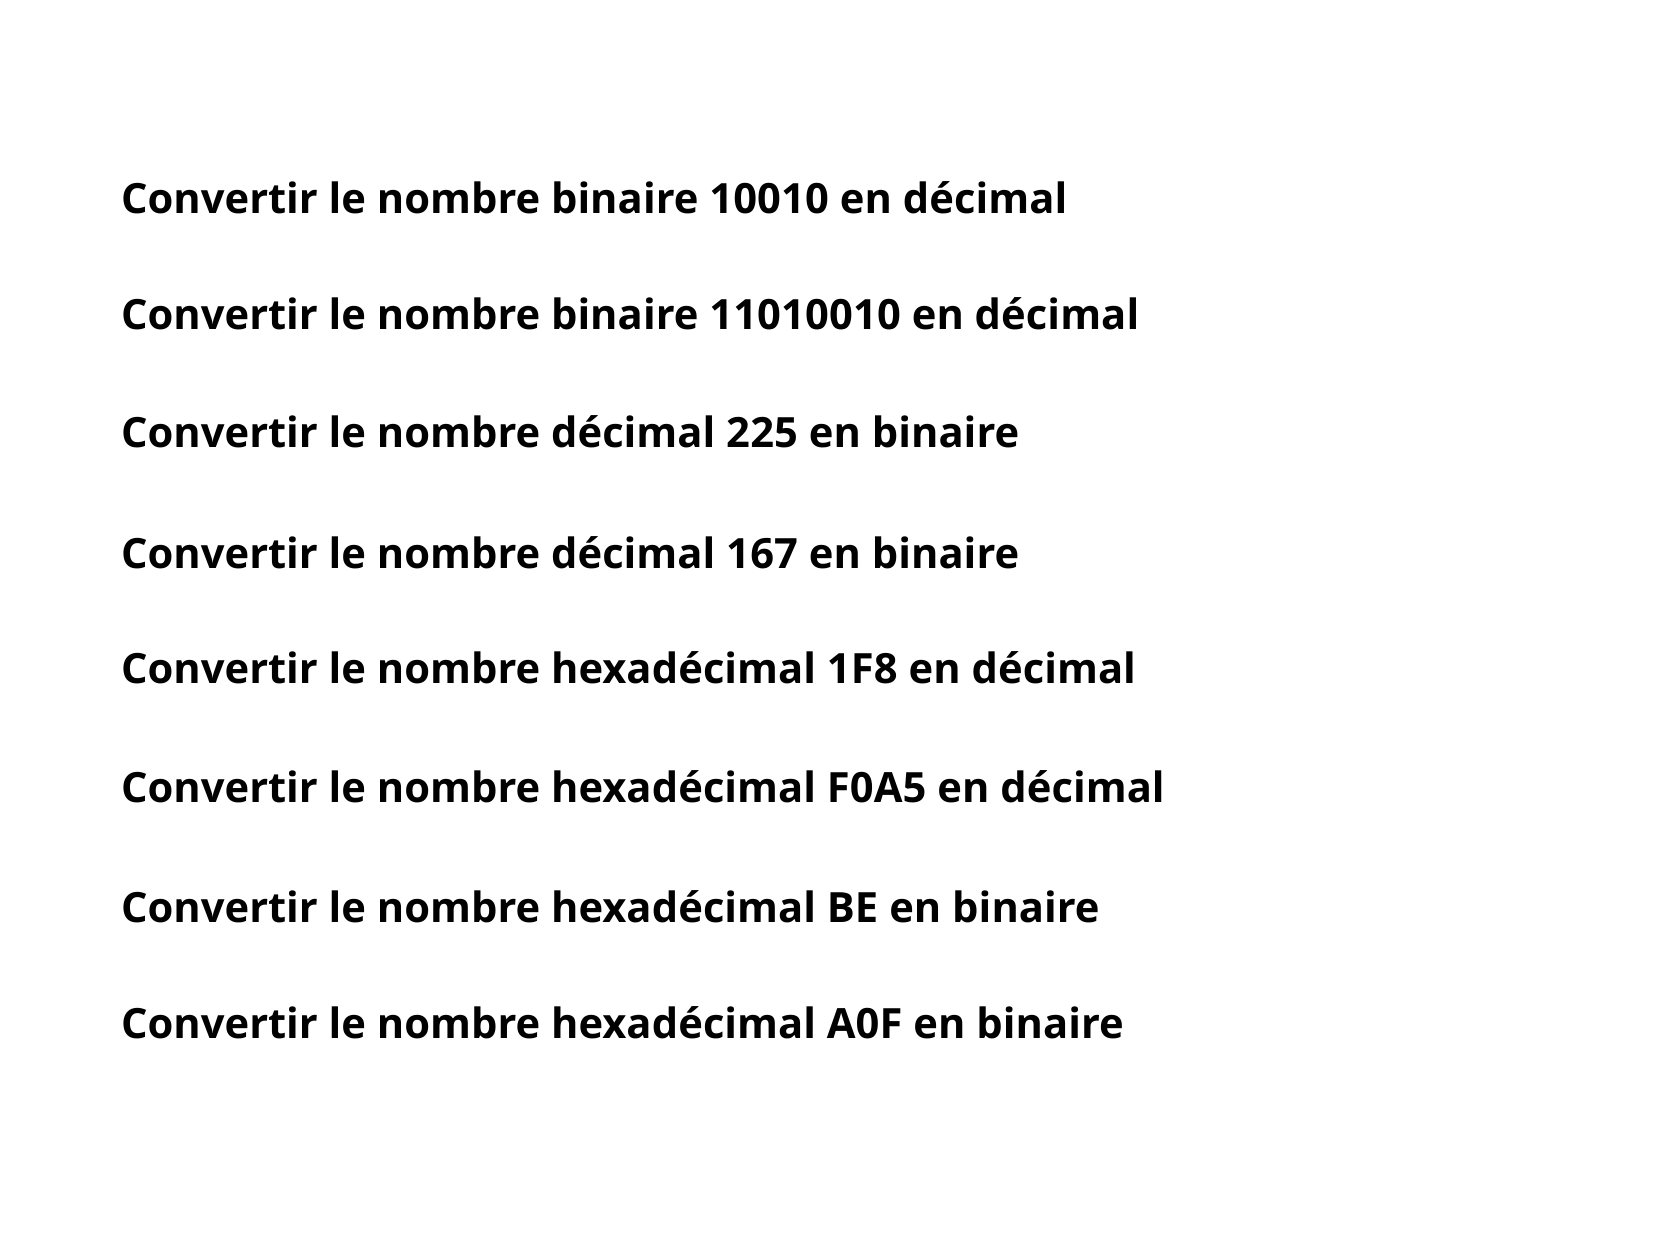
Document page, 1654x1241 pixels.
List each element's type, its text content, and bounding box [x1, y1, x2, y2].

text_box Convertir le nombre hexadécimal BE en binaire [106, 870, 1554, 986]
text_box Convertir le nombre hexadécimal F0A5 en décimal [106, 750, 1554, 866]
text_box Convertir le nombre binaire 10010 en décimal [106, 161, 1554, 277]
text_box Convertir le nombre hexadécimal A0F en binaire [106, 986, 1554, 1103]
text_box Convertir le nombre hexadécimal 1F8 en décimal [106, 631, 1554, 748]
text_box Convertir le nombre décimal 225 en binaire [106, 395, 1554, 512]
text_box Convertir le nombre décimal 167 en binaire [106, 516, 1554, 631]
text_box Convertir le nombre binaire 11010010 en décimal [106, 277, 1554, 394]
